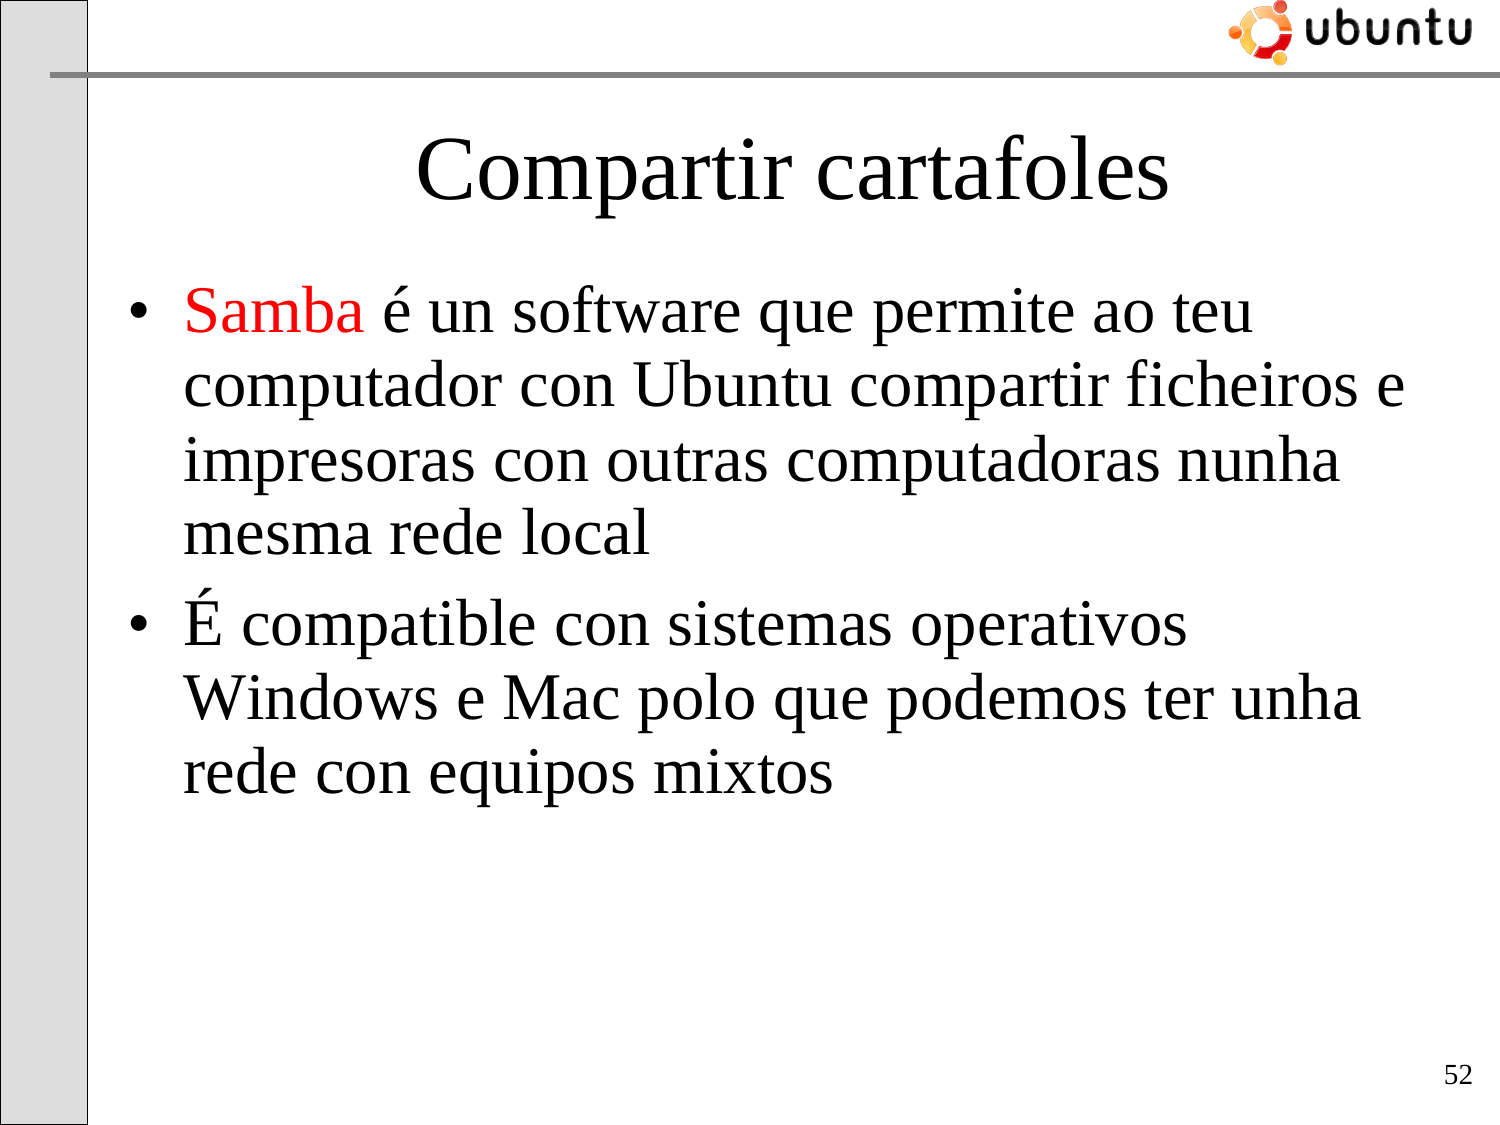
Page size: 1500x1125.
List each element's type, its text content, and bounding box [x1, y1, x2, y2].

title Compartir cartafoles [112, 99, 1477, 237]
picture [1221, 0, 1483, 71]
list Samba é un software que permite ao teu computador con Ubuntu compartir ficheiros e impresoras con outras computadoras nunha mesma rede local É compatible con sistemas operativos Windows e Mac polo que podemos ter unha rede con equipos mixtos [112, 265, 1477, 1125]
